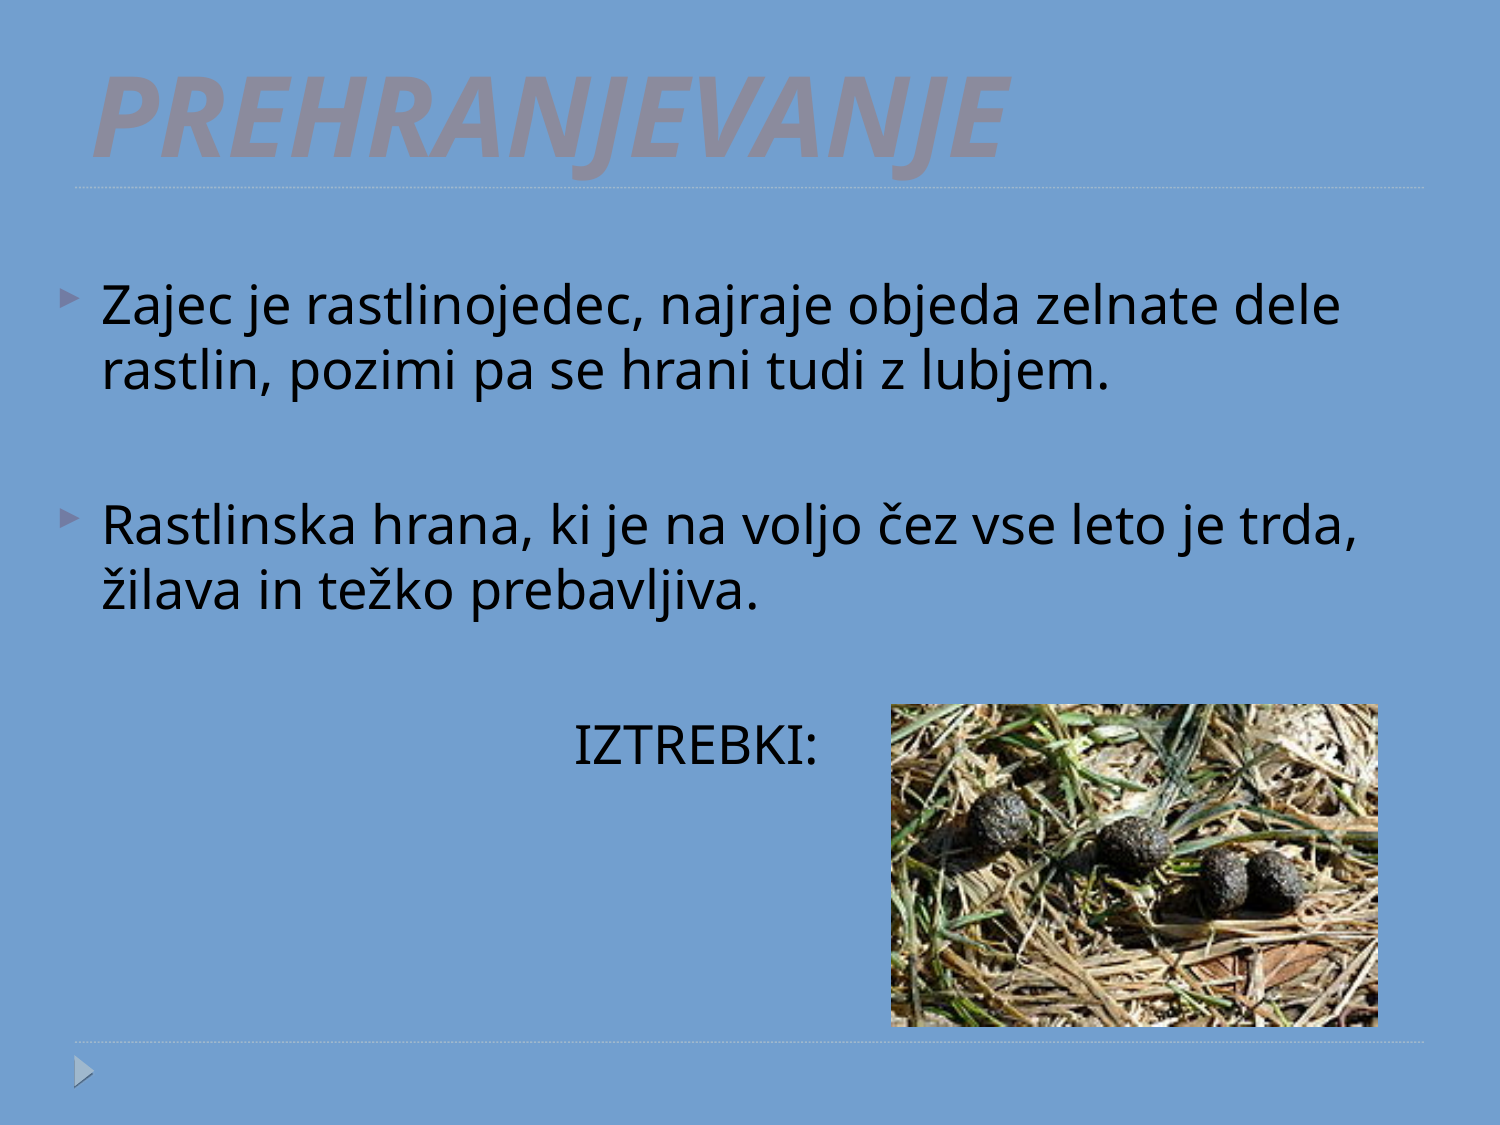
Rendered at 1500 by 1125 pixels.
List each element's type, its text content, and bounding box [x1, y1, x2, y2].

picture [891, 704, 1378, 1027]
title PREHRANJEVANJE [75, 24, 1425, 188]
list Zajec je rastlinojedec, najraje objeda zelnate dele rastlin, pozimi pa se hrani tudi z lubjem. Rastlinska hrana, ki je na voljo čez vse leto je trda, žilava in težko prebavljiva. IZTREBKI: [41, 262, 1436, 1005]
